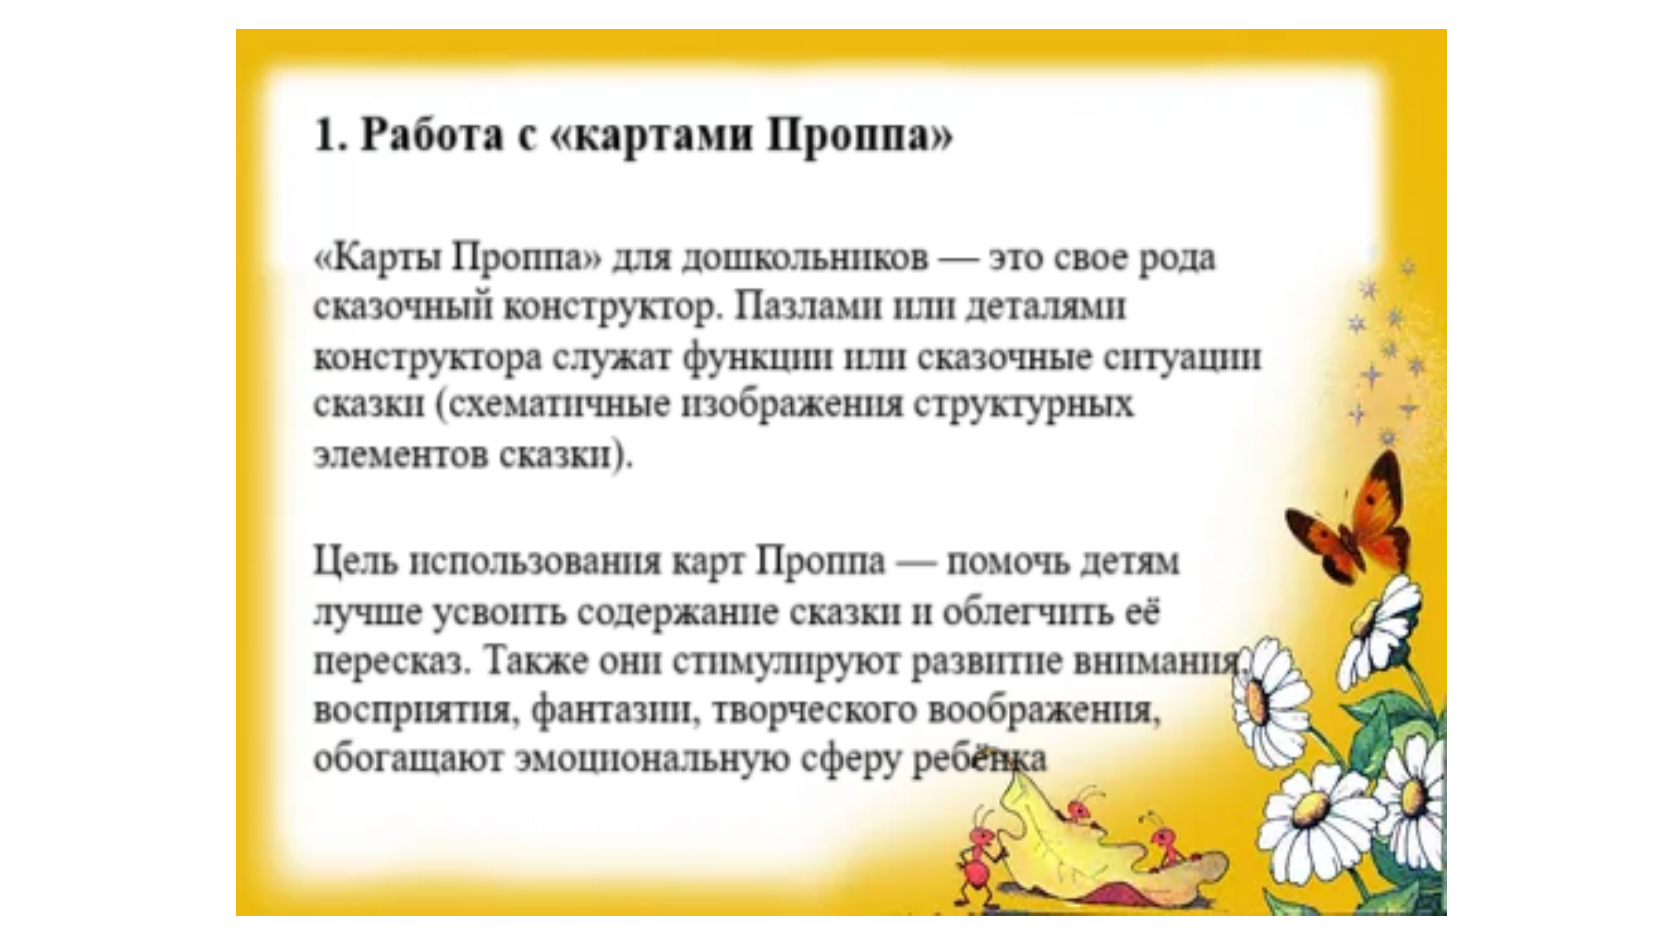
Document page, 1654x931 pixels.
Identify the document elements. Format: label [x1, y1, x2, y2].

picture [236, 29, 1447, 916]
